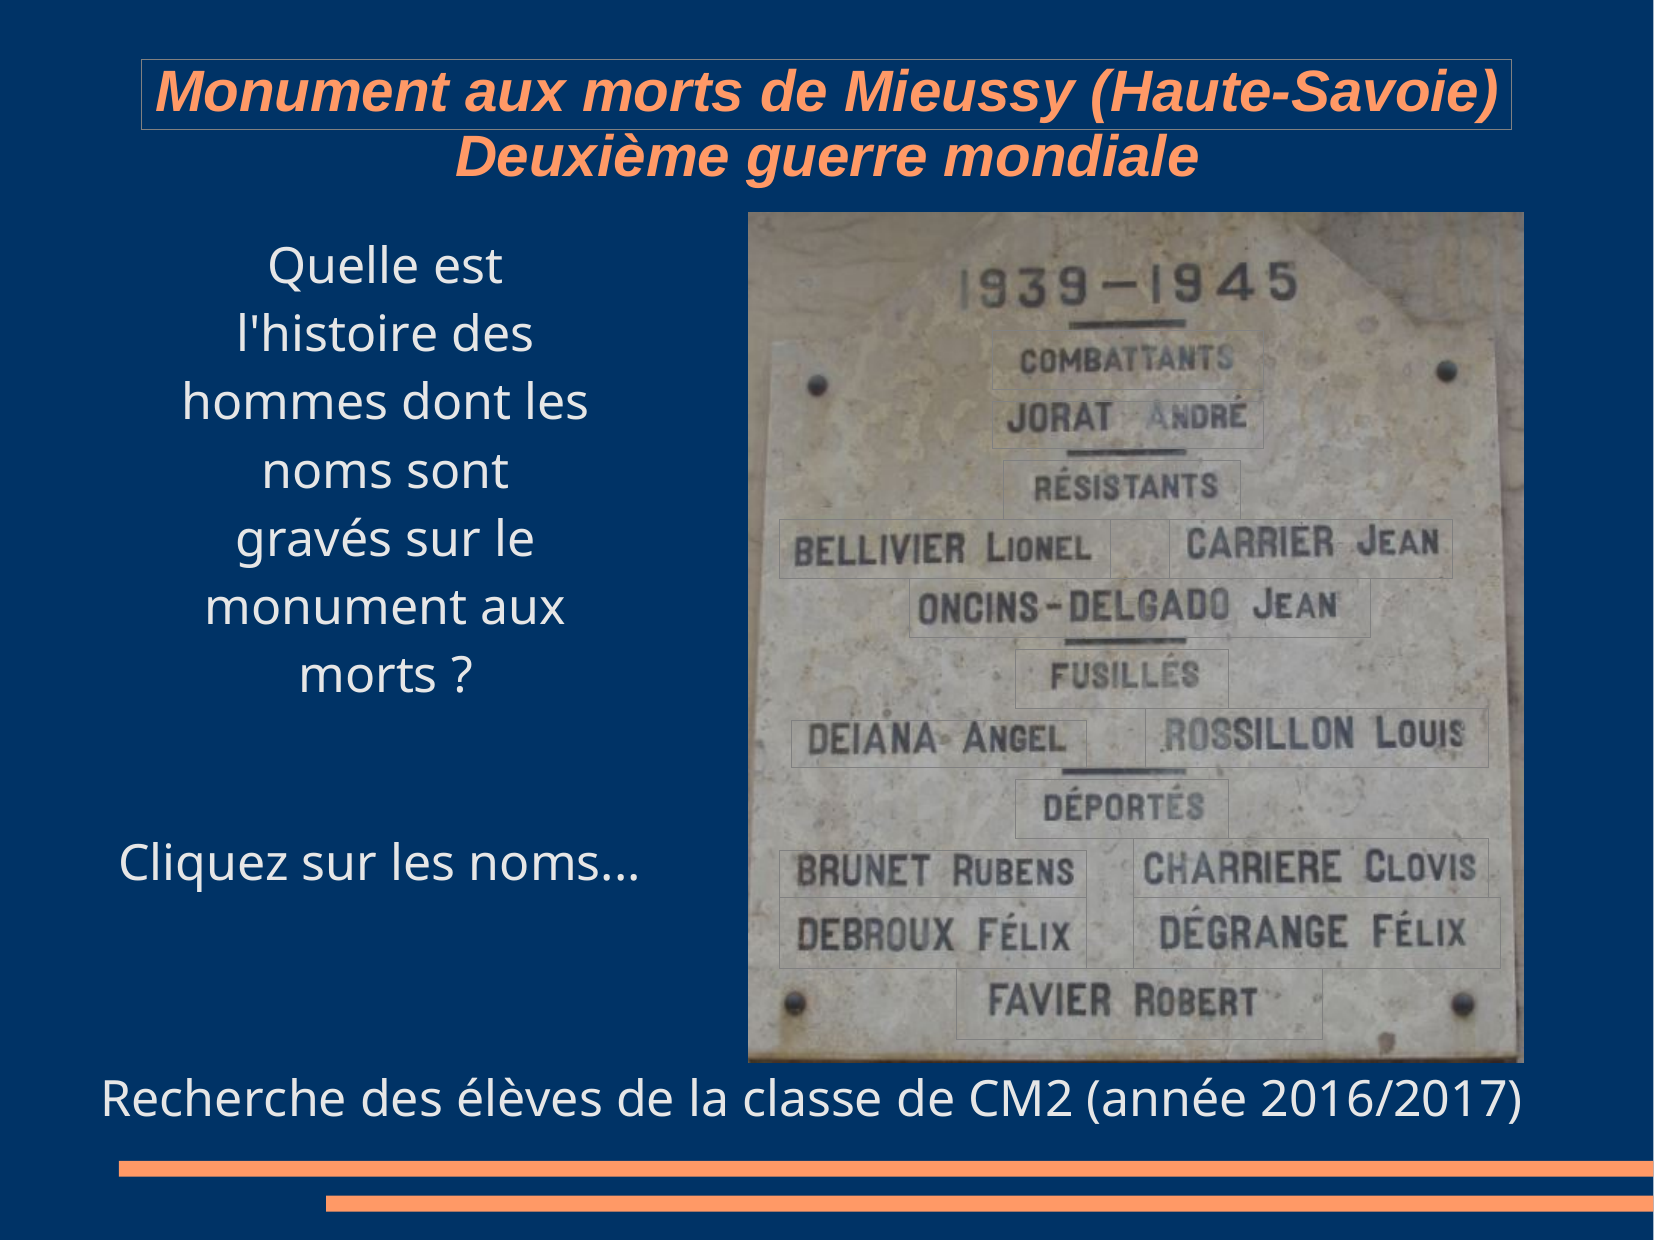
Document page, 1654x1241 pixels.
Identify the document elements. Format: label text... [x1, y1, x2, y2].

text_box [992, 330, 1264, 390]
picture [748, 212, 1524, 1062]
list Cliquez sur les noms... [47, 826, 721, 910]
text_box [779, 460, 1453, 638]
text_box Recherche des élèves de la classe de CM2 (année 2016/2017) [100, 1062, 1561, 1146]
text_box [1015, 649, 1489, 768]
list Quelle est l'histoire des hommes dont les noms sont gravés sur le monument aux morts ? [109, 229, 591, 650]
text_box [779, 779, 1501, 1040]
text_box [141, 59, 1512, 130]
text_box [791, 720, 1087, 768]
text_box [992, 401, 1264, 449]
title Monument aux morts de Mieussy (Haute-Savoie) Deuxième guerre mondiale [121, 23, 1534, 225]
